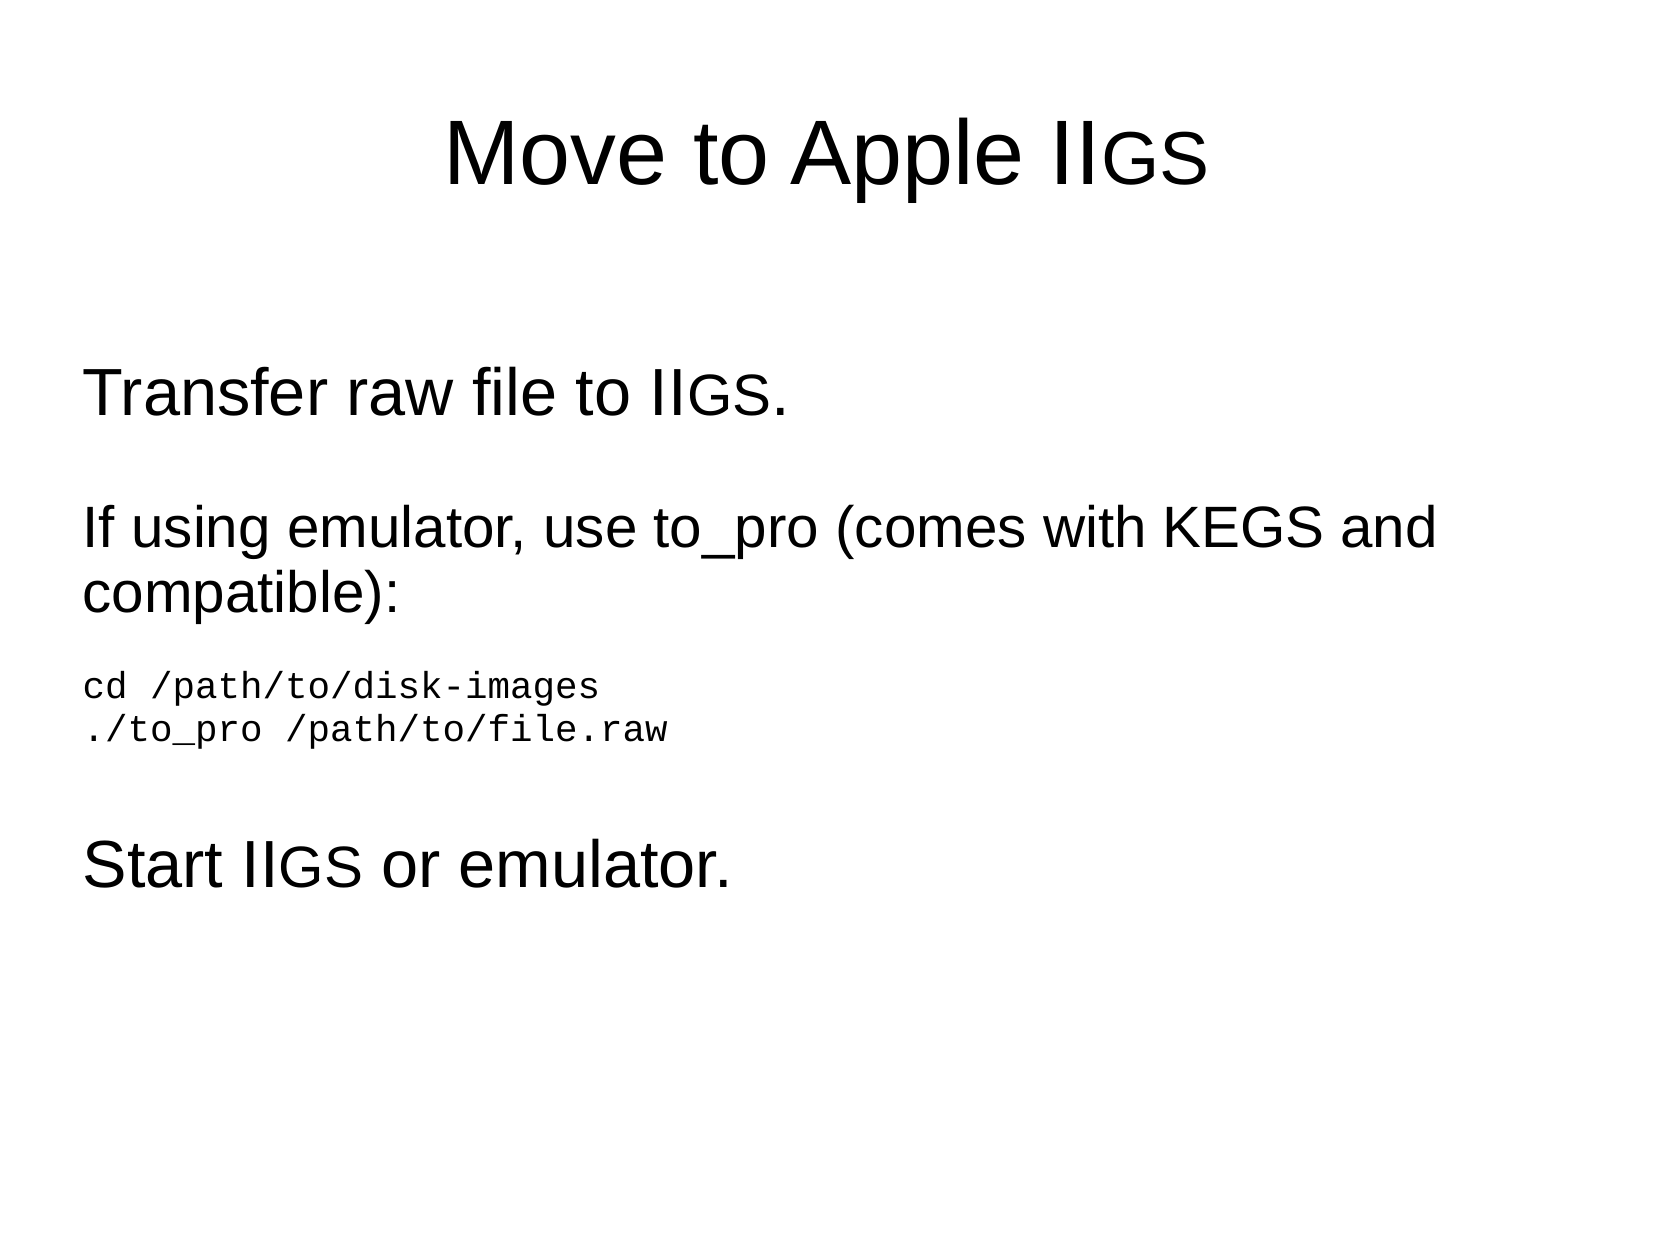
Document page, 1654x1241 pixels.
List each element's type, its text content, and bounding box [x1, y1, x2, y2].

subtitle Transfer raw file to IIGS. If using emulator, use to_pro (comes with KEGS and compatible): cd /path/to/disk-images ./to_pro /path/to/file.raw Start IIGS or emulator. [82, 290, 1571, 1010]
title Move to Apple IIGS [82, 49, 1571, 257]
